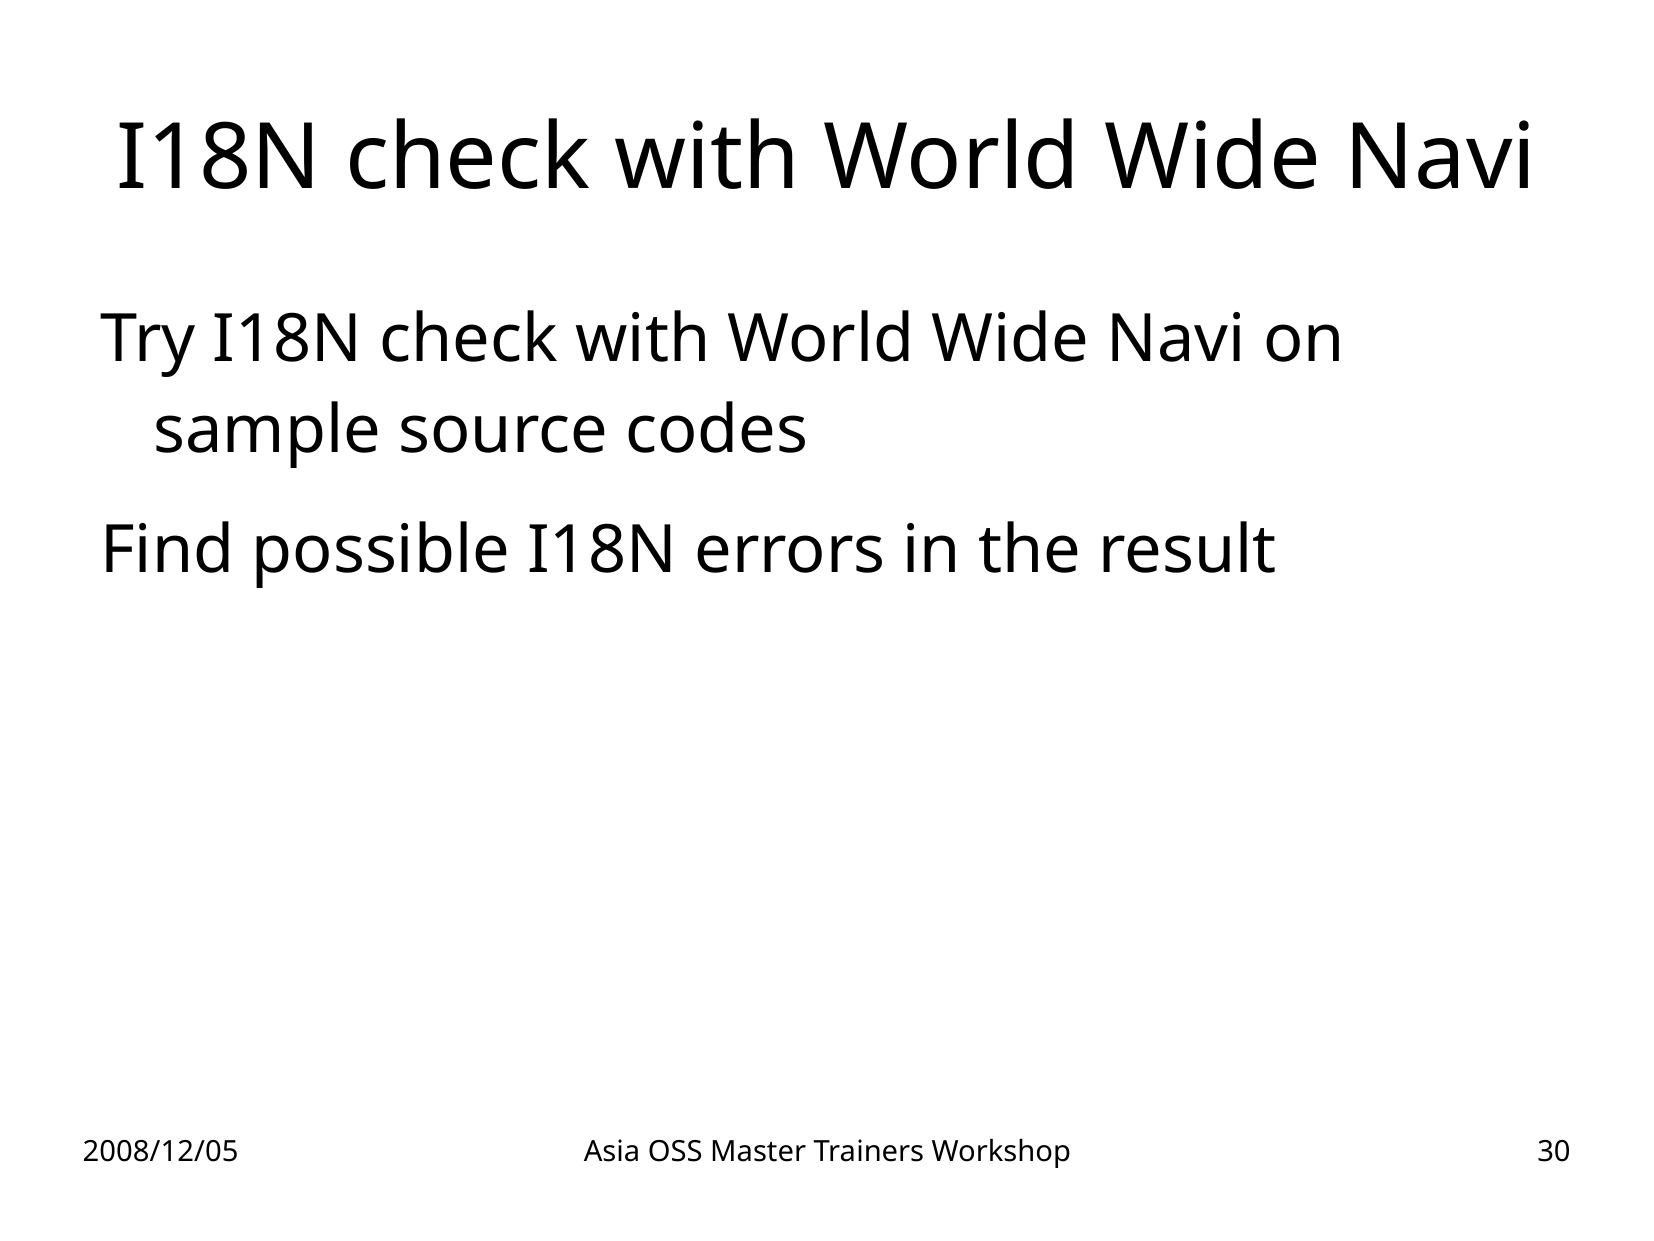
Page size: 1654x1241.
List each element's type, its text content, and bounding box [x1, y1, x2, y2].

title I18N check with World Wide Navi [82, 49, 1571, 257]
list Try I18N check with World Wide Navi on sample source codes Find possible I18N errors in the result [82, 290, 1571, 1094]
